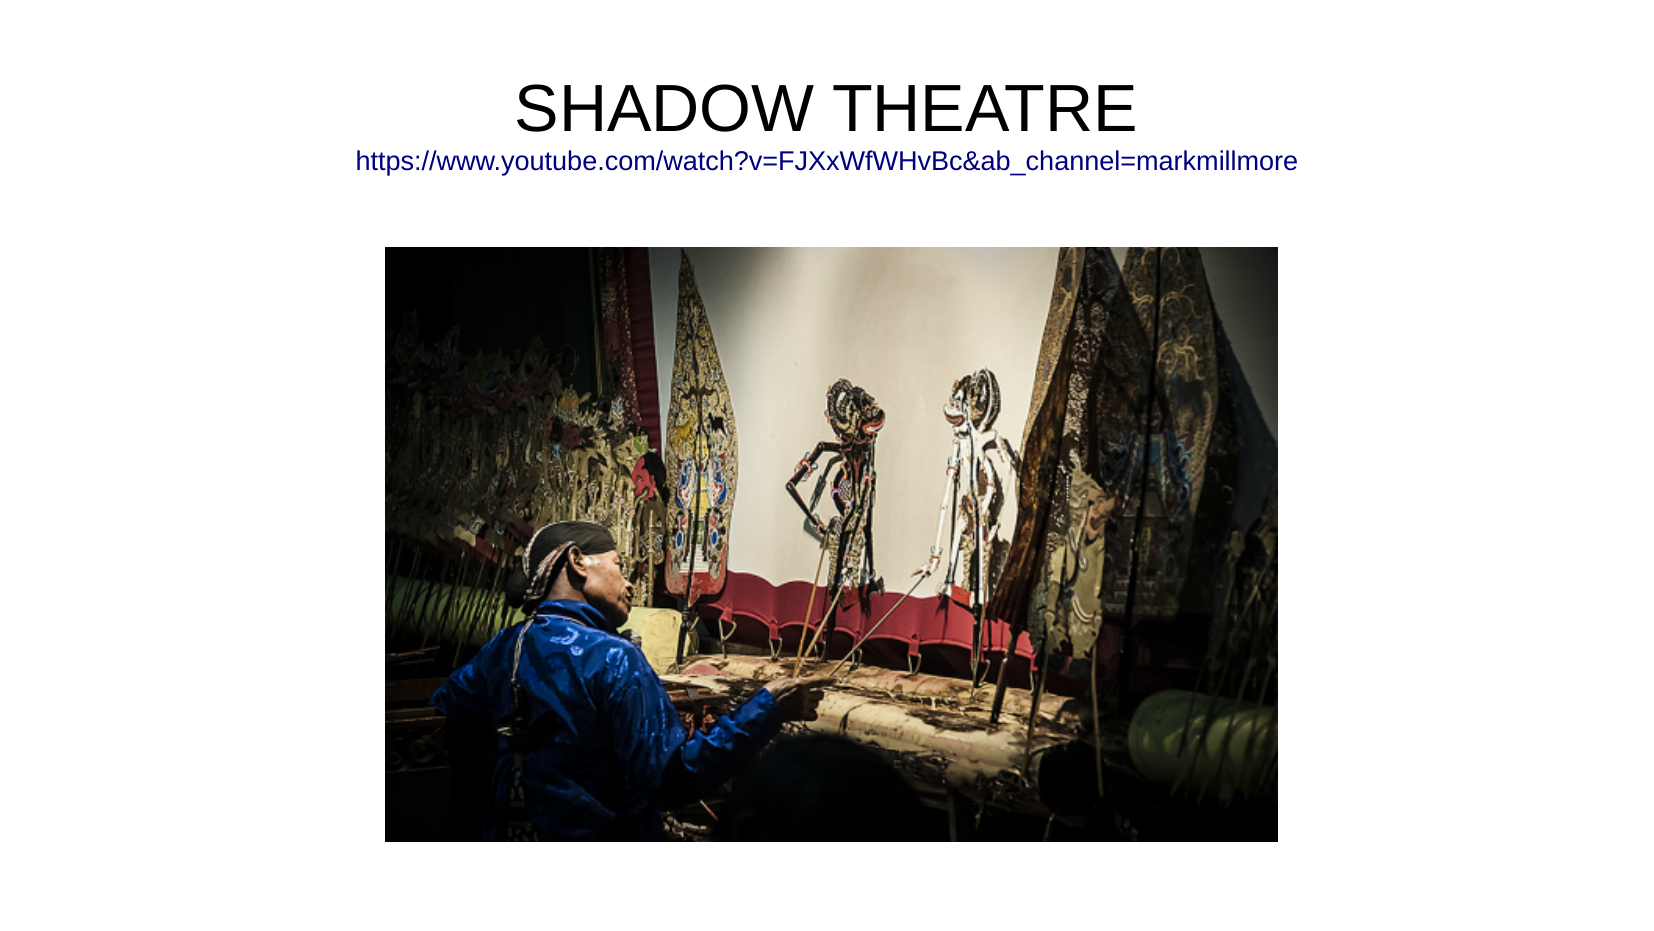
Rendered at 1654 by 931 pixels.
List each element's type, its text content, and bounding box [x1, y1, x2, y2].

title SHADOW THEATRE https://www.youtube.com/watch?v=FJXxWfWHvBc&ab_channel=markmillmore [82, 45, 1571, 201]
picture [385, 247, 1278, 842]
